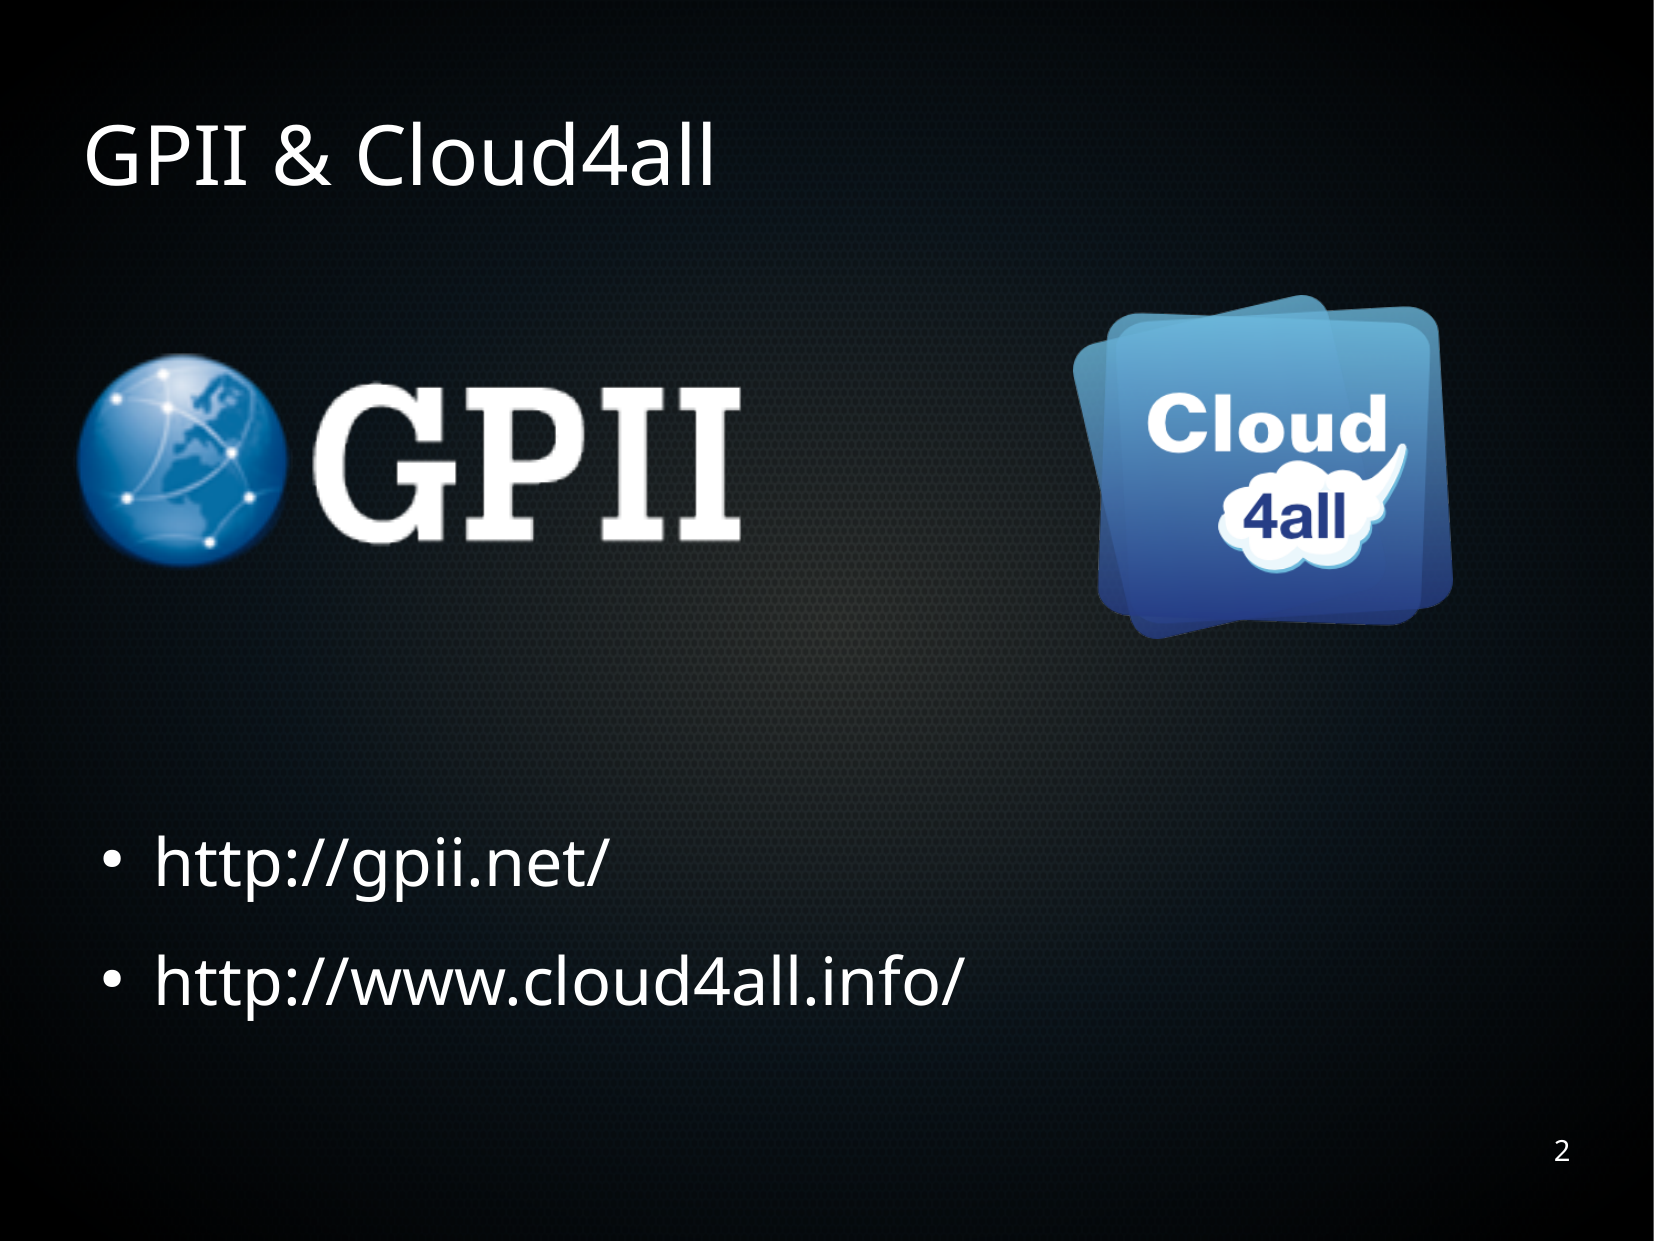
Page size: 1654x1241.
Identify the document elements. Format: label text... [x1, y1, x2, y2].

title GPII & Cloud4all [82, 49, 1571, 257]
list http://gpii.net/ http://www.cloud4all.info/ [82, 814, 1538, 1068]
picture [0, 0, 1654, 1241]
